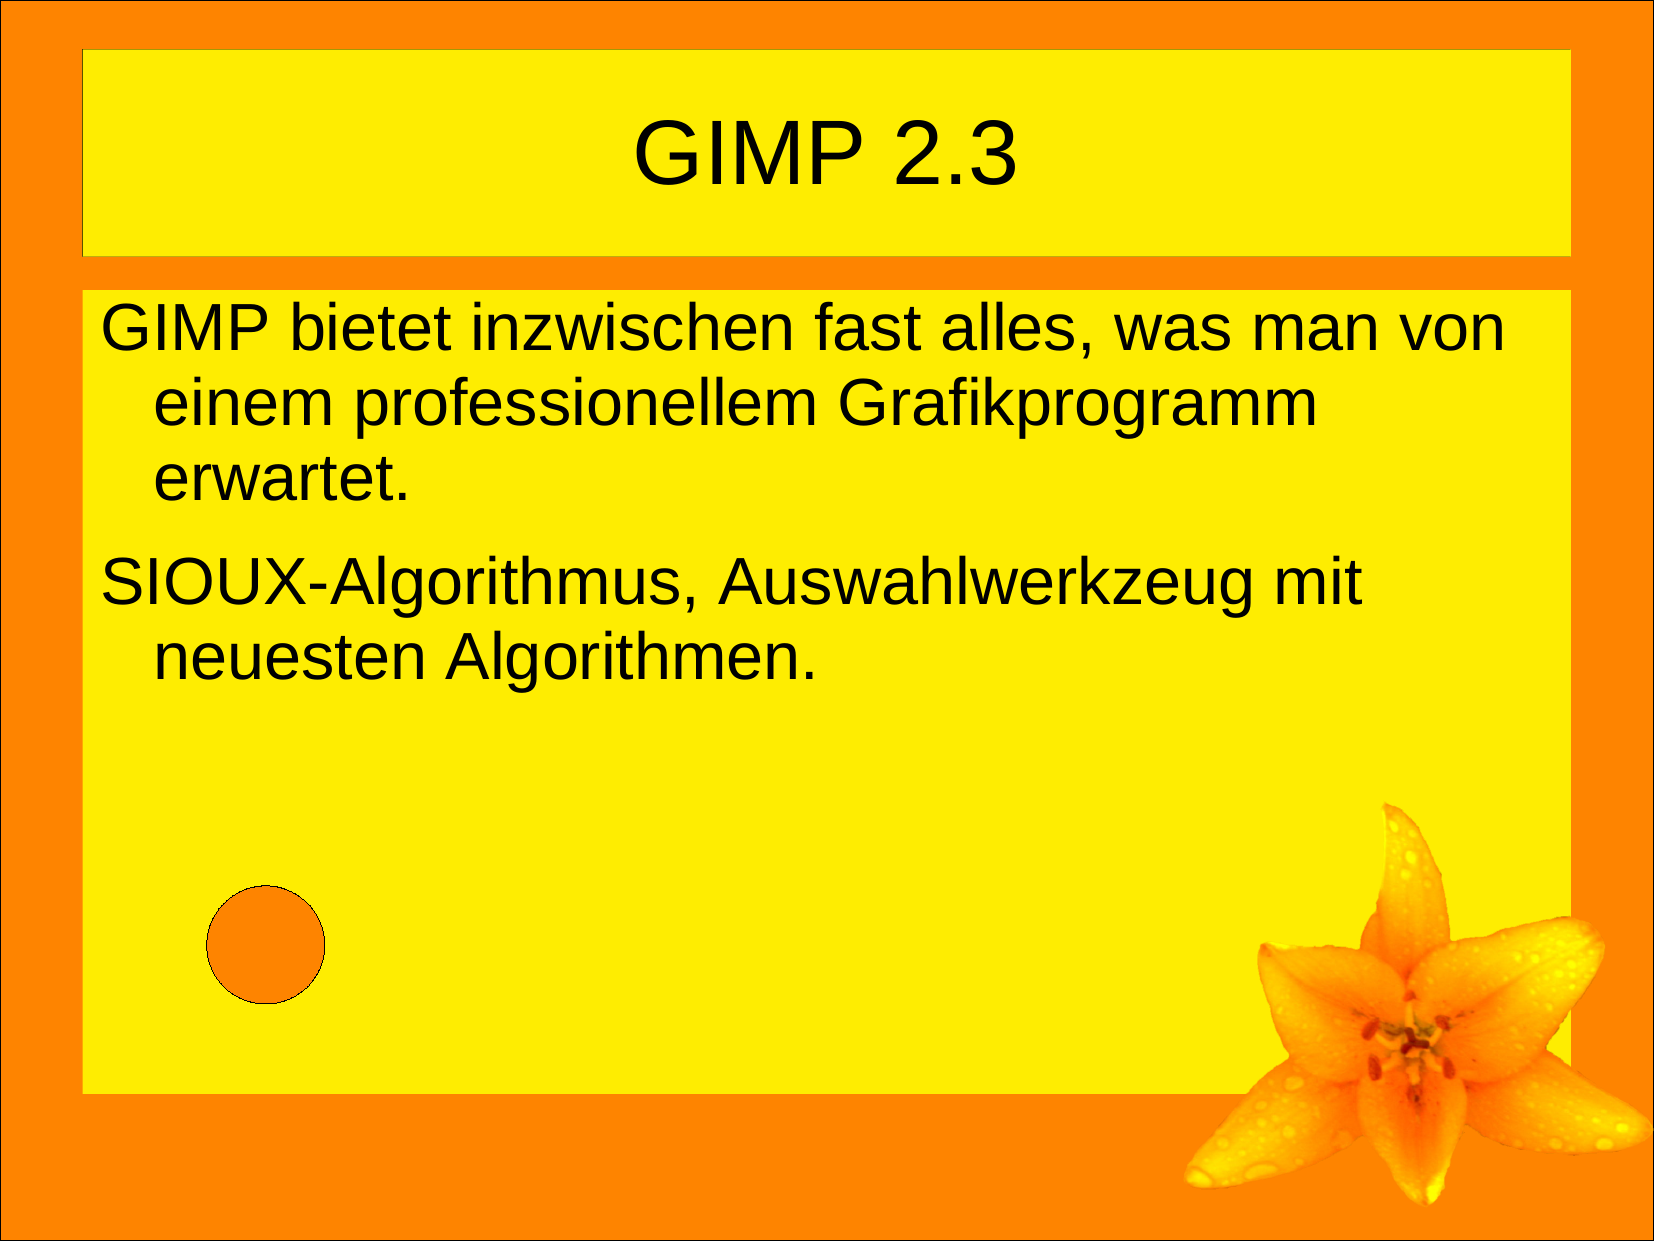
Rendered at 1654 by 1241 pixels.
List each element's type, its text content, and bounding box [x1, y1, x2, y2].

picture [1181, 767, 1654, 1241]
list GIMP bietet inzwischen fast alles, was man von einem professionellem Grafikprogramm erwartet. SIOUX-Algorithmus, Auswahlwerkzeug mit neuesten Algorithmen. [82, 290, 1571, 1094]
text_box [206, 885, 325, 1004]
text_box [0, 0, 1654, 1241]
title GIMP 2.3 [82, 49, 1571, 257]
